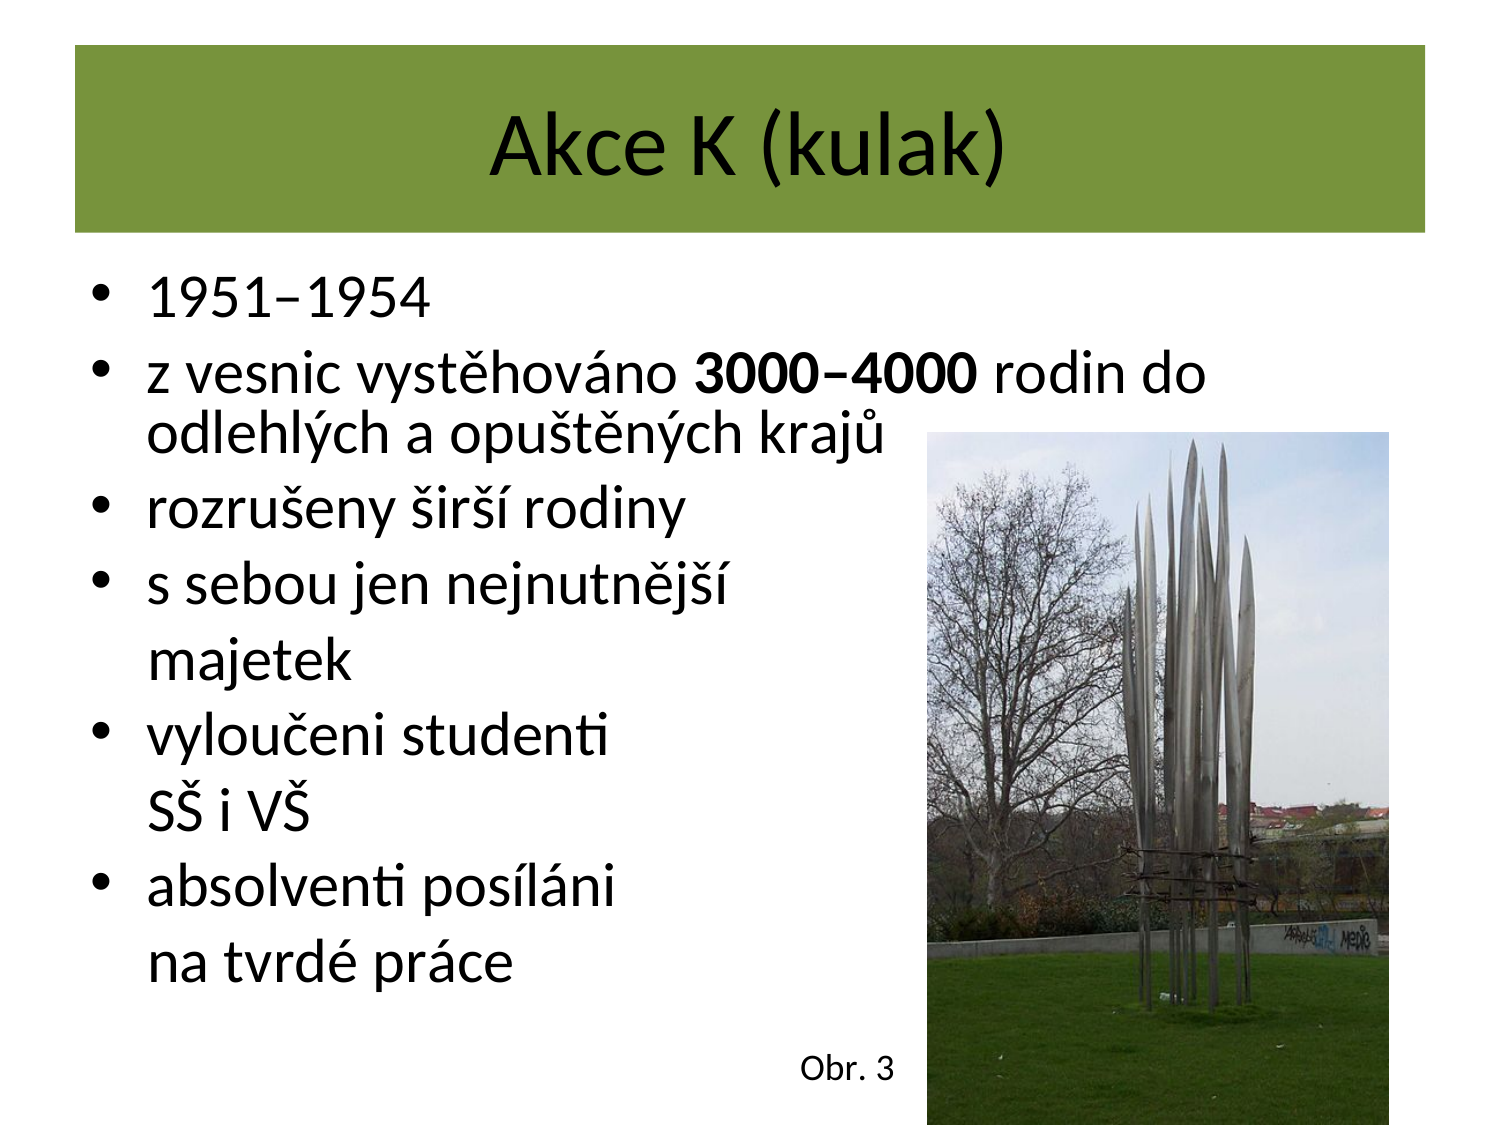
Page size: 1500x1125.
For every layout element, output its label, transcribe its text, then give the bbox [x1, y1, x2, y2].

list 1951–1954 z vesnic vystěhováno 3000–4000 rodin do odlehlých a opuštěných krajů rozrušeny širší rodiny s sebou jen nejnutnější majetek vyloučeni studenti SŠ i VŠ absolventi posíláni na tvrdé práce [75, 262, 1426, 1078]
picture [927, 432, 1389, 1125]
text_box Obr. 3 [785, 1034, 963, 1125]
title Akce K (kulak) [75, 45, 1426, 233]
